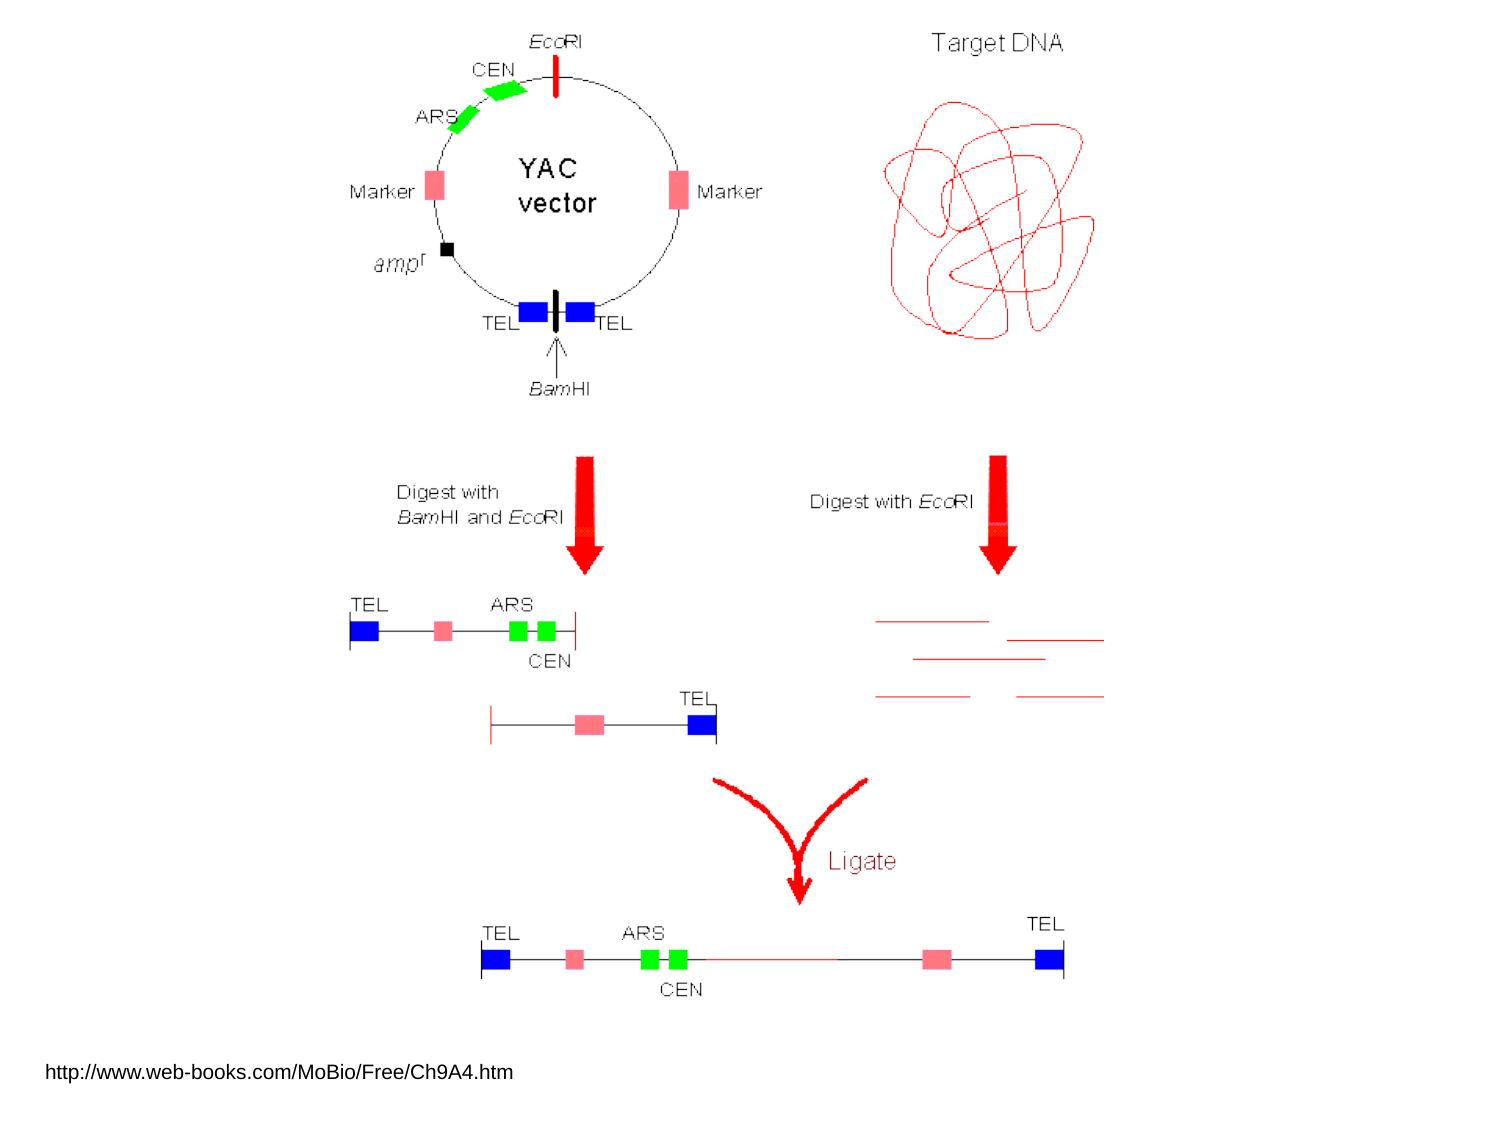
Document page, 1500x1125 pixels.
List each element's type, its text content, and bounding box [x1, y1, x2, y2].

text_box http://www.web-books.com/MoBio/Free/Ch9A4.htm [30, 1051, 529, 1091]
picture [348, 30, 1104, 1003]
